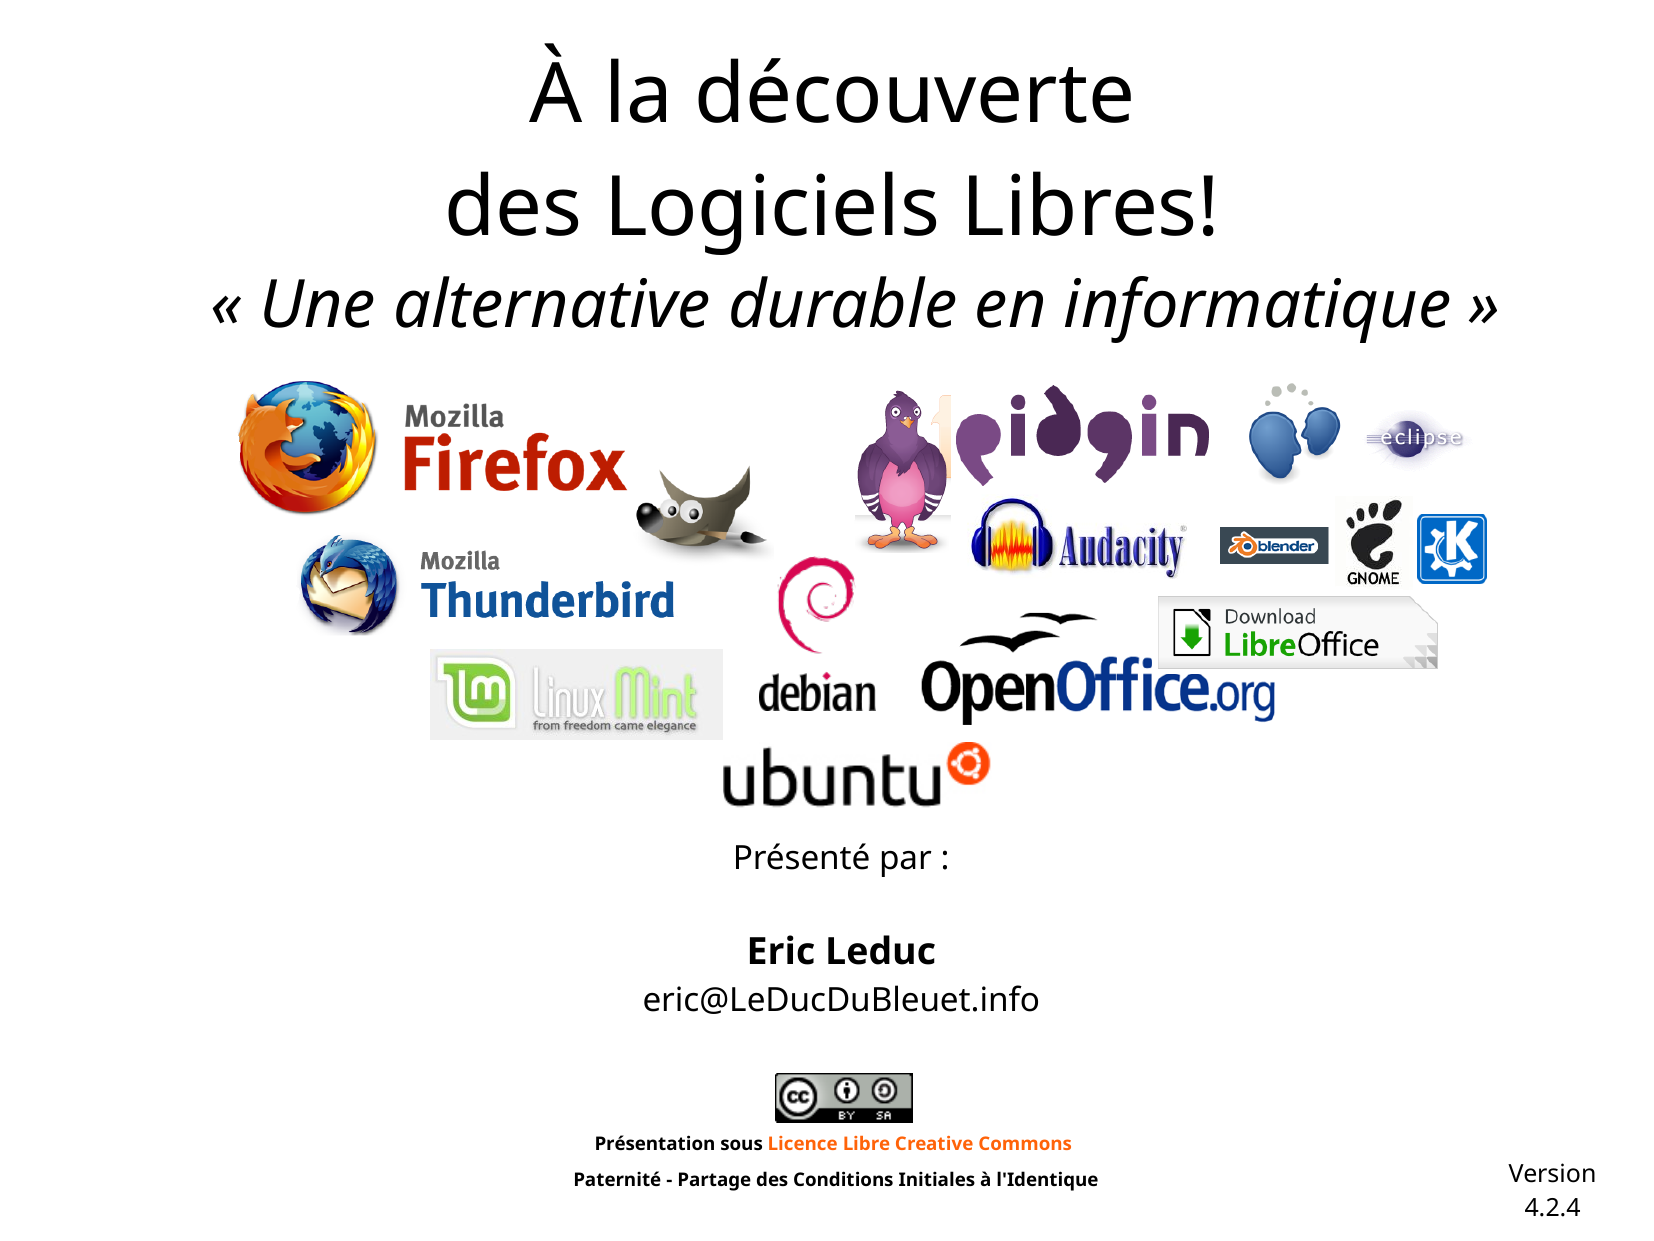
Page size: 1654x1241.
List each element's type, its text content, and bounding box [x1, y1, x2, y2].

picture [723, 742, 992, 809]
picture [430, 649, 723, 740]
text_box À la découverte des Logiciels Libres! [88, 53, 1577, 240]
subtitle « Une alternative durable en informatique » [88, 223, 1625, 380]
picture [230, 375, 1492, 729]
text_box Présentation sous Licence Libre Creative Commons Paternité - Partage des Conditions Initiales à l'Identique [348, 1116, 1323, 1205]
text_box Présenté par : Eric Leduc eric@LeDucDuBleuet.info [442, 826, 1241, 1052]
text_box Version 4.2.4 [1483, 1148, 1622, 1220]
picture [775, 1073, 913, 1123]
